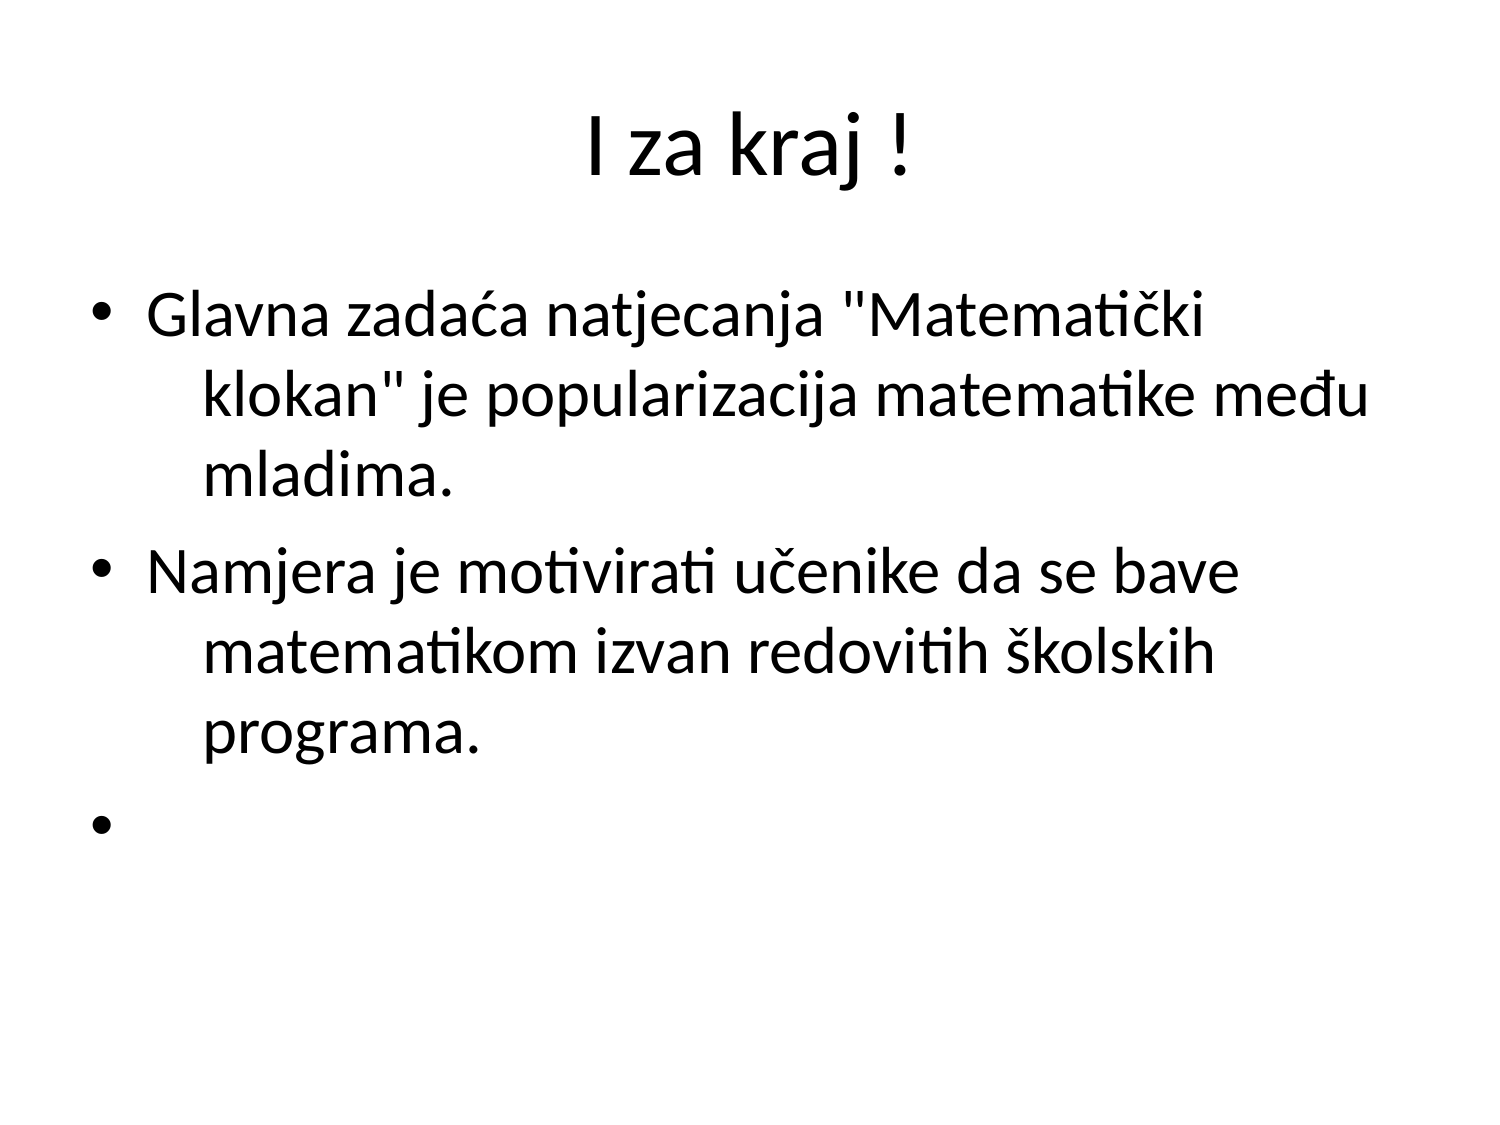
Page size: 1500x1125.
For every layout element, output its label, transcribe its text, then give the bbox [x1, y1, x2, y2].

list Glavna zadaća natjecanja "Matematički klokan" je popularizacija matematike među mladima. Namjera je motivirati učenike da se bave matematikom izvan redovitih školskih programa. [75, 262, 1426, 1005]
title I za kraj ! [75, 45, 1426, 233]
